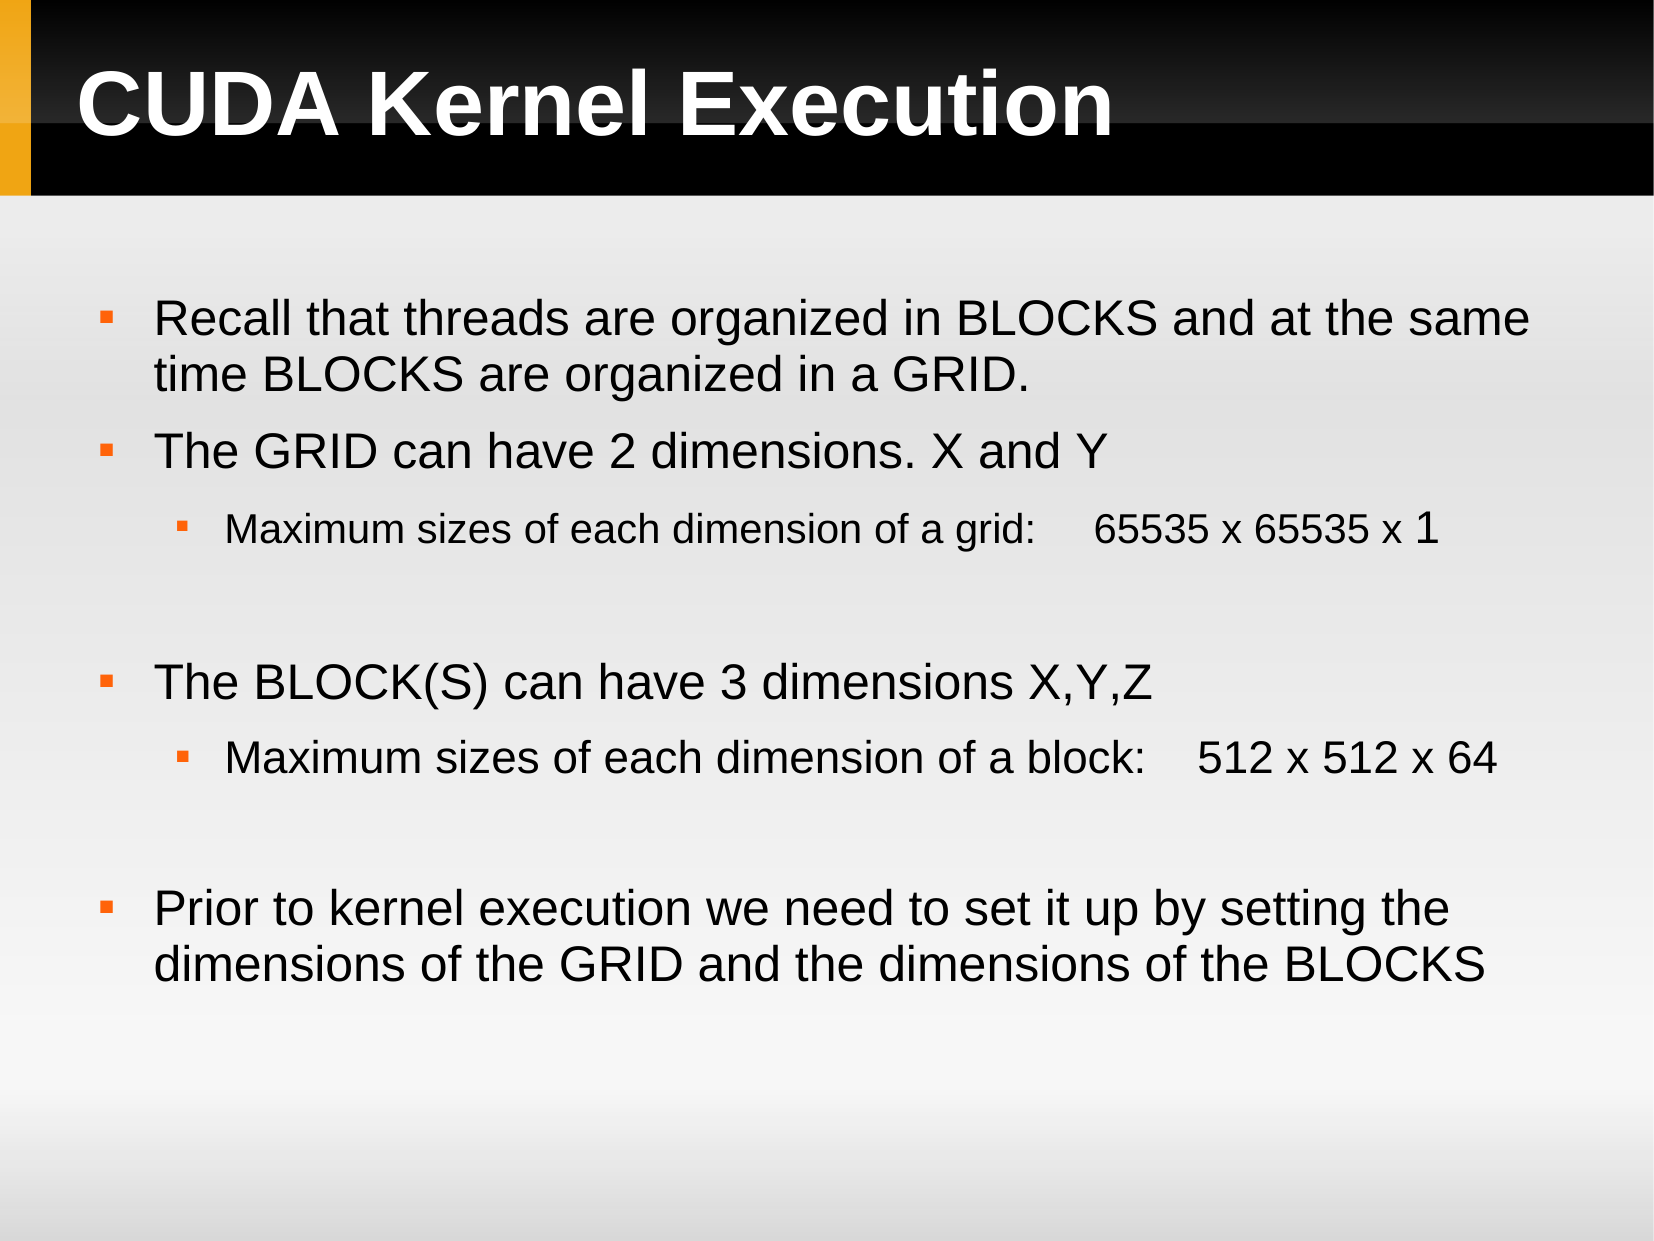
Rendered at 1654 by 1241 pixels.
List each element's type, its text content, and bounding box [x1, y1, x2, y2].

list Recall that threads are organized in BLOCKS and at the same time BLOCKS are organized in a GRID. The GRID can have 2 dimensions. X and Y Maximum sizes of each dimension of a grid: 65535 x 65535 x 1 The BLOCK(S) can have 3 dimensions X,Y,Z Maximum sizes of each dimension of a block: 512 x 512 x 64 Prior to kernel execution we need to set it up by setting the dimensions of the GRID and the dimensions of the BLOCKS [82, 290, 1571, 1126]
title CUDA Kernel Execution [76, 7, 1565, 200]
picture [0, 0, 1654, 1241]
